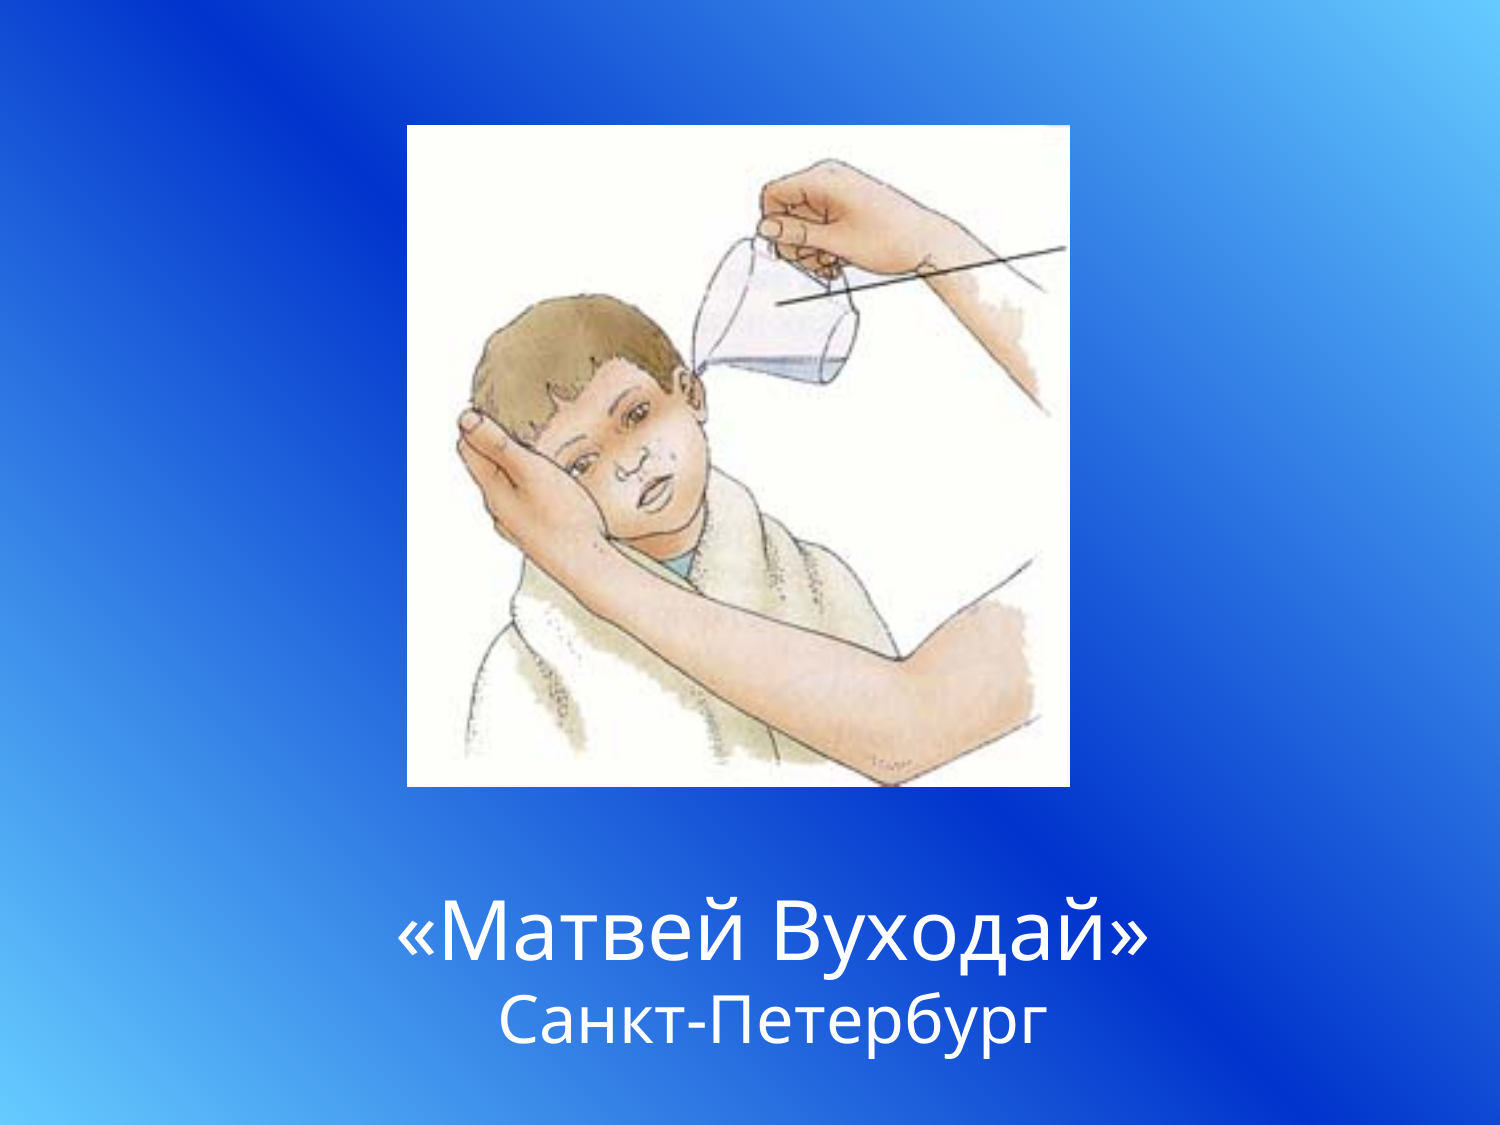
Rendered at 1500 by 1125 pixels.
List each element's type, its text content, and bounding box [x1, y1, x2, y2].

text_box «Матвей Вуходай» Санкт-Петербург [135, 846, 1411, 1088]
picture [407, 125, 1070, 787]
